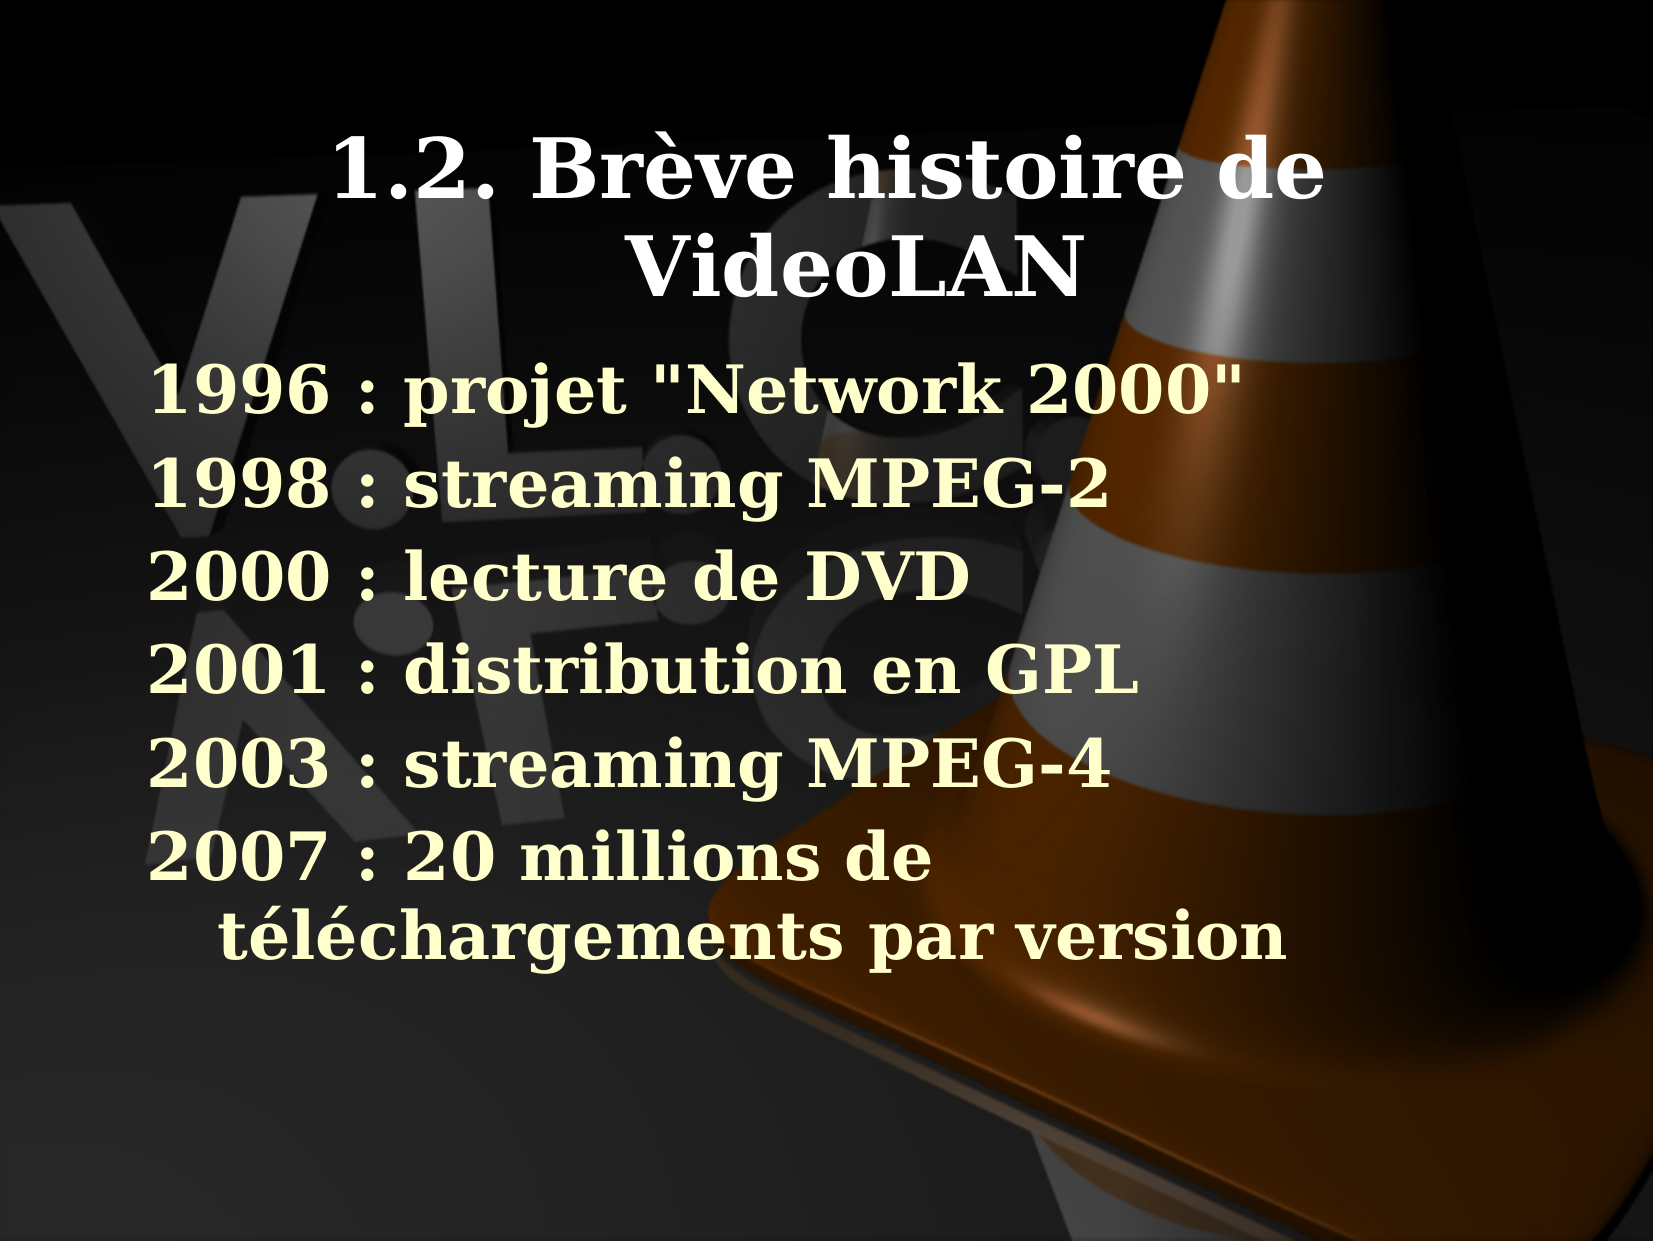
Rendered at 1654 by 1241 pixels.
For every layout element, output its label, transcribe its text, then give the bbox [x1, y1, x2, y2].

title 1.2. Brève histoire de VideoLAN [121, 114, 1534, 322]
picture [0, 0, 1653, 1241]
list 1996 : projet "Network 2000" 1998 : streaming MPEG-2 2000 : lecture de DVD 2001 : distribution en GPL 2003 : streaming MPEG-4 2007 : 20 millions de téléchargements par version [134, 350, 1516, 1133]
